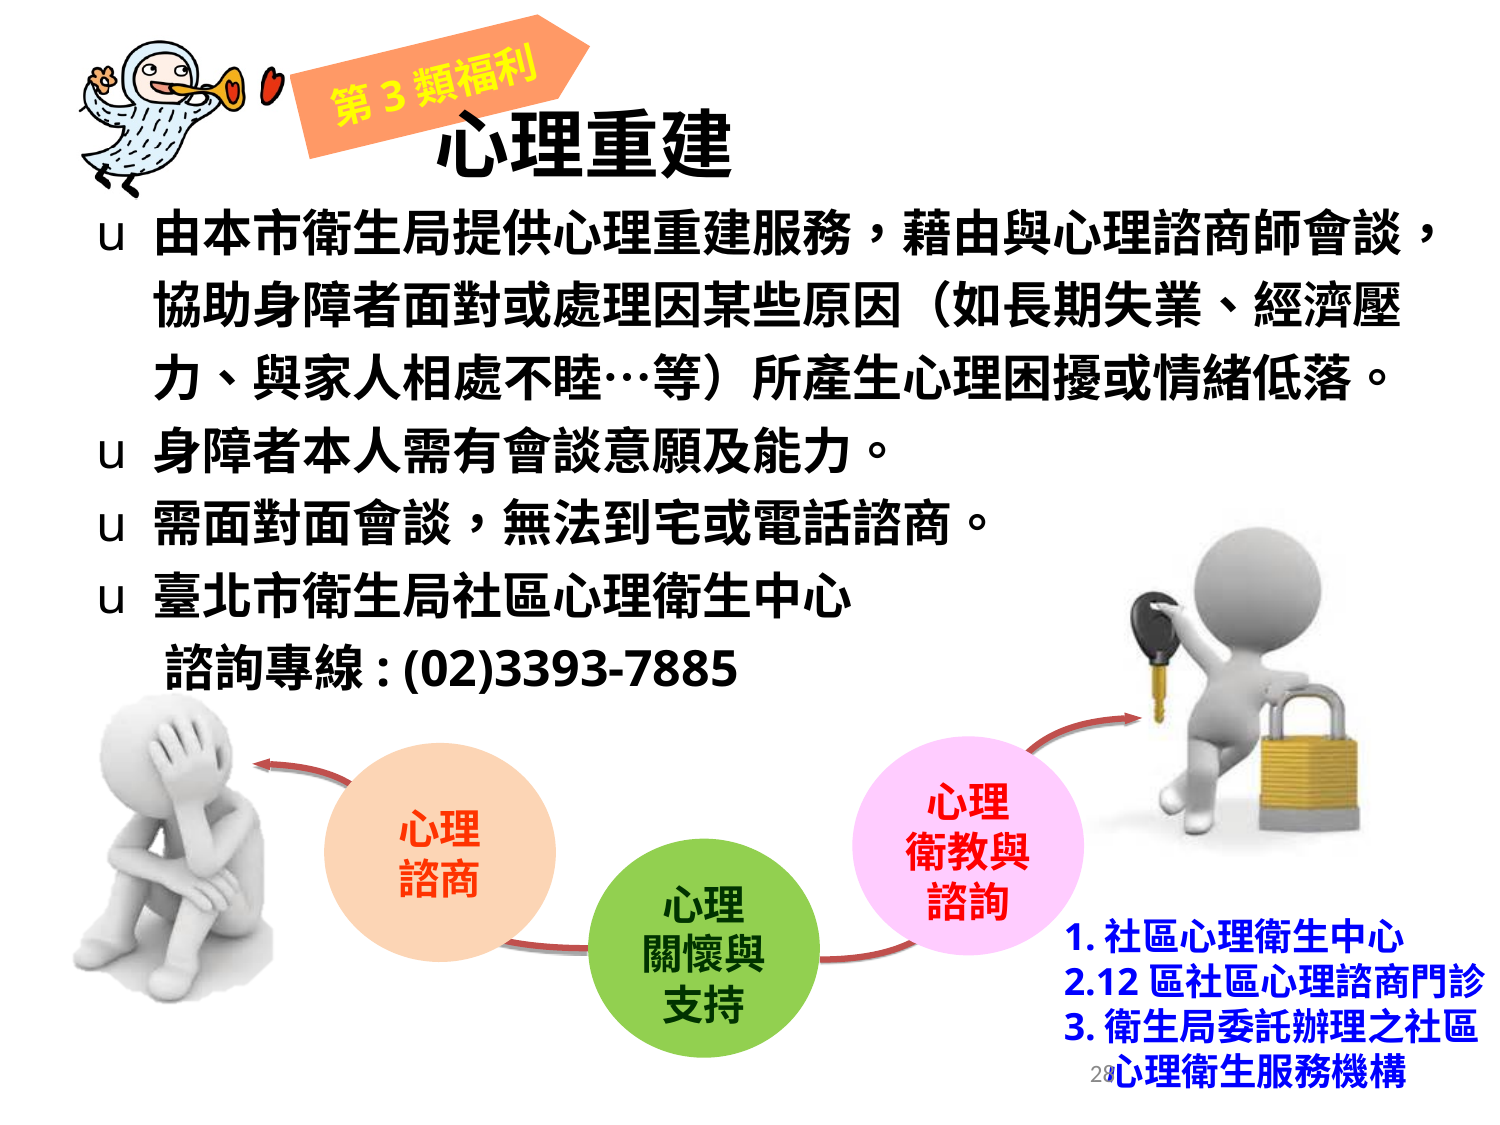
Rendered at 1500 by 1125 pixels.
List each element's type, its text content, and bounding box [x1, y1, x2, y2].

picture [1026, 508, 1487, 864]
text_box 1.社區心理衛生中心 2.12區社區心理諮商門診 3.衛生局委託辦理之社區 心理衛生服務機構 [1048, 905, 1500, 1102]
picture [76, 35, 290, 200]
title 心理重建 [419, 65, 1500, 220]
text_box 28 [1074, 1042, 1426, 1103]
text_box 心理 關懷與支持 [588, 838, 820, 1058]
text_box 心理 諮商 [369, 742, 556, 963]
text_box 心理 衛教與 諮詢 [852, 736, 1085, 956]
picture [0, 667, 369, 1025]
text_box 第3類福利 [290, 14, 591, 160]
list 由本市衛生局提供心理重建服務，藉由與心理諮商師會談， 協助身障者面對或處理因某些原因（如長期失業、經濟壓 力、與家人相處不睦…等）所產生心理困擾或情緒低落。 身障者本人需有會談意願及能力。 需面對面會談，無法到宅或電話諮商。 臺北市衛生局社區心理衛生中心 諮詢專線: (02)3393-7885 [81, 193, 1455, 705]
